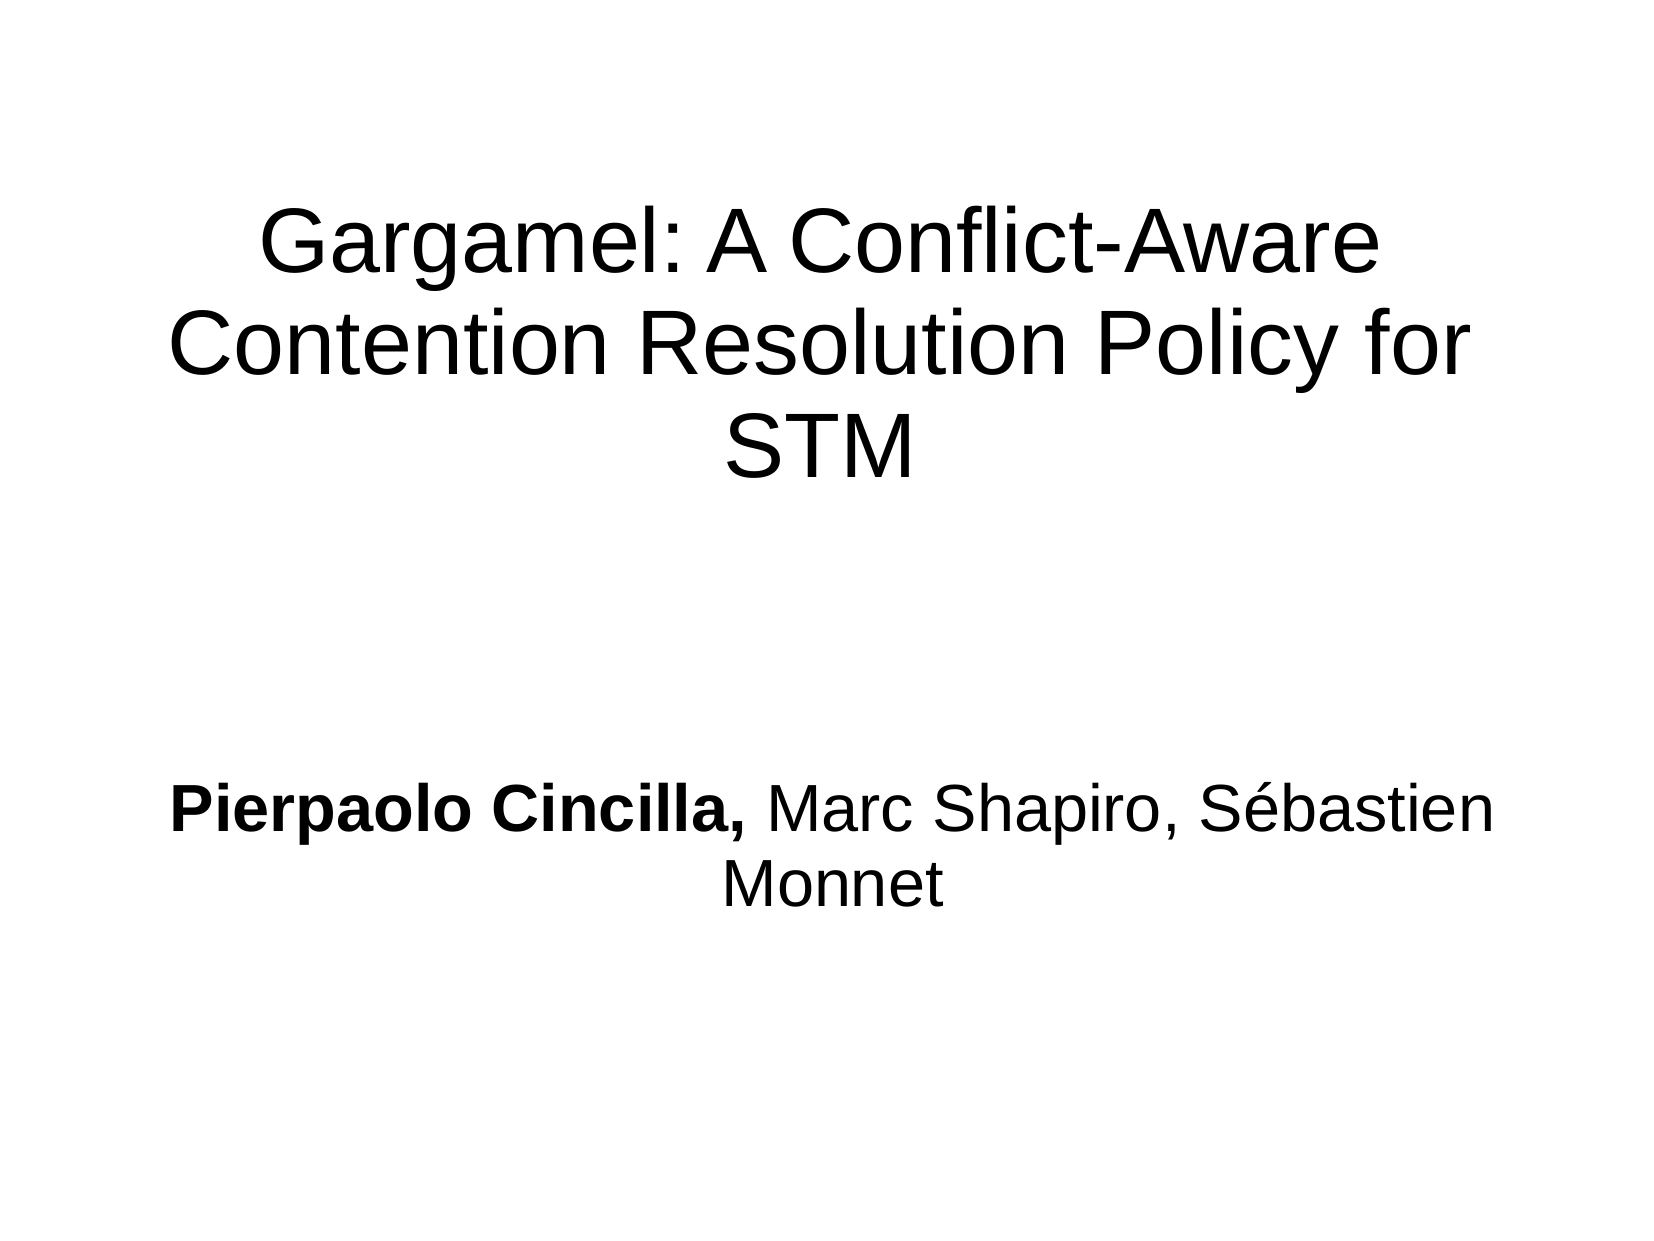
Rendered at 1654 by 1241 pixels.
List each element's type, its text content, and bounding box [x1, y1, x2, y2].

subtitle Pierpaolo Cincilla, Marc Shapiro, Sébastien Monnet [88, 437, 1577, 1241]
title Gargamel: A Conflict-Aware Contention Resolution Policy for STM [76, 188, 1565, 600]
